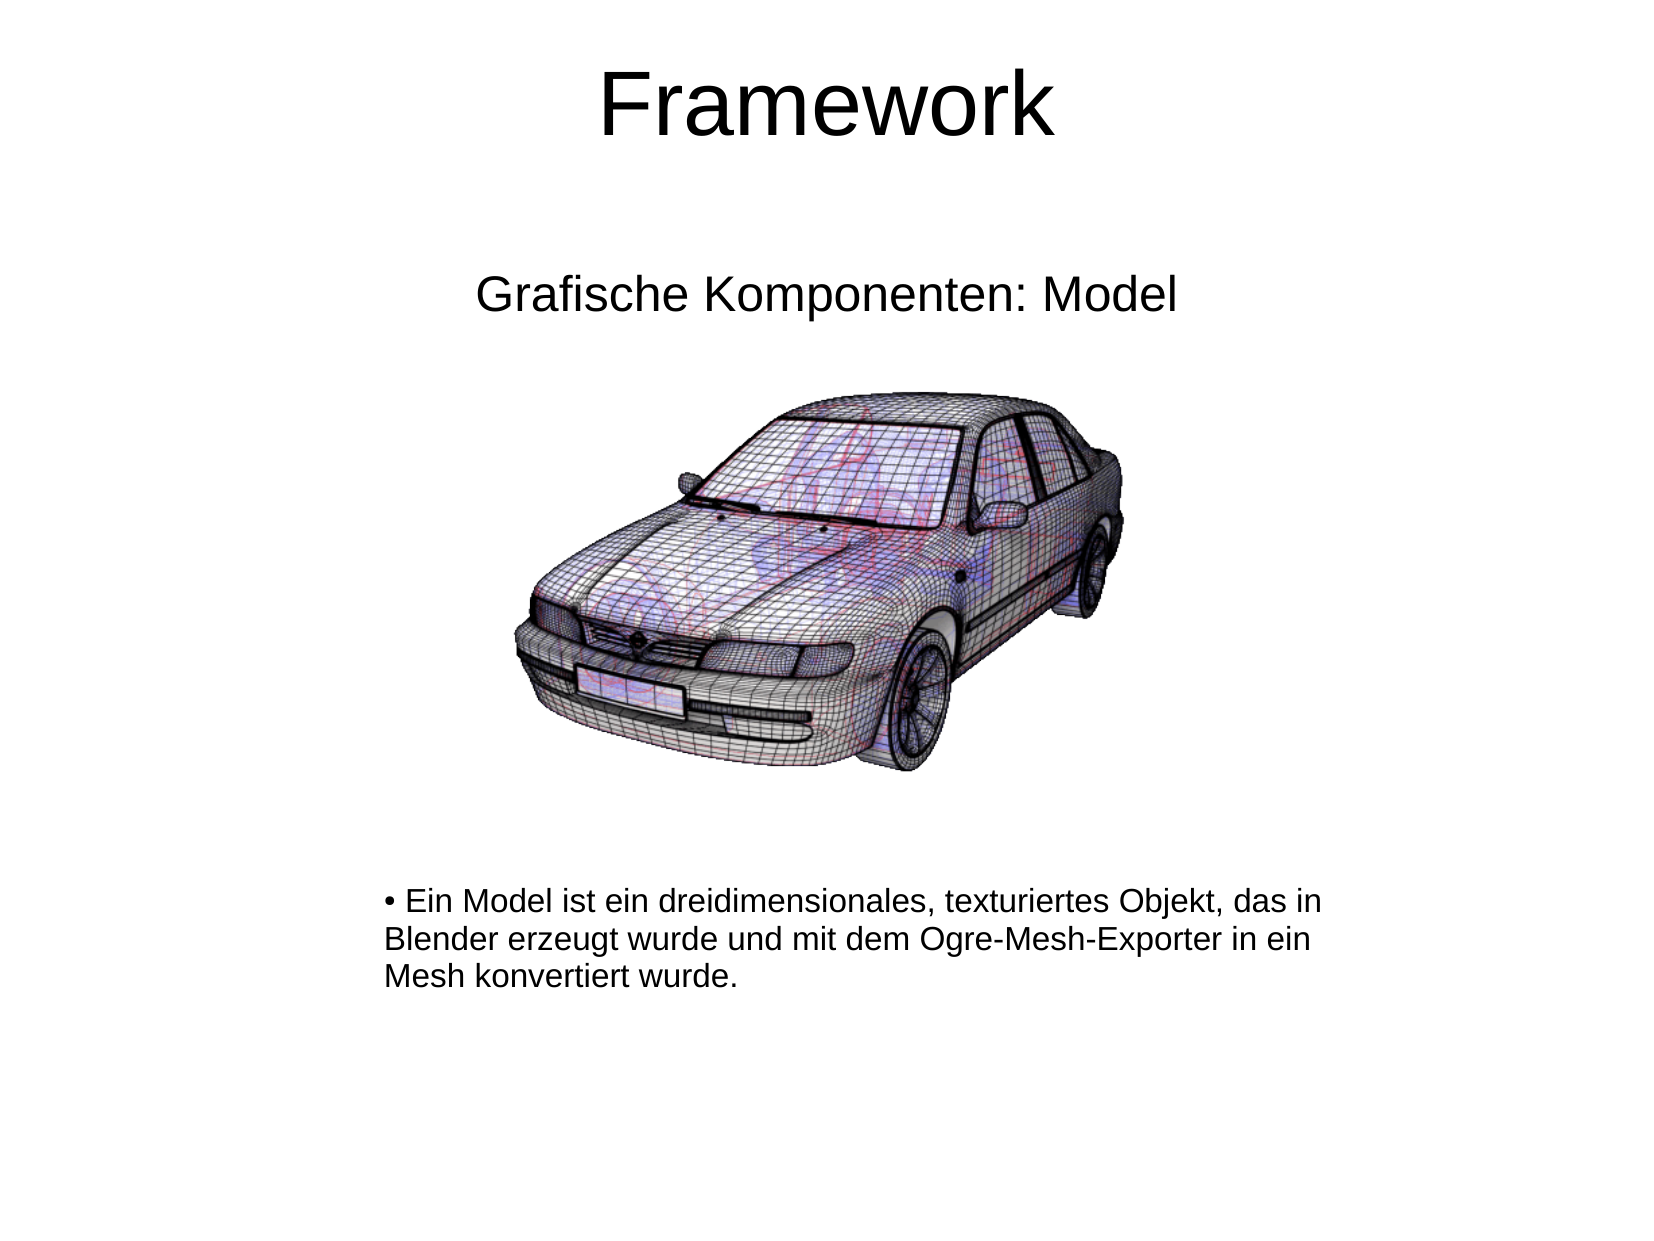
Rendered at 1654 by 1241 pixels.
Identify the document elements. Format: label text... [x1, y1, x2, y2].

text_box Grafische Komponenten: Model [82, 265, 1571, 325]
subtitle Ein Model ist ein dreidimensionales, texturiertes Objekt, das in Blender erzeugt wurde und mit dem Ogre-Mesh-Exporter in ein Mesh konvertiert wurde. [383, 882, 1359, 995]
picture [472, 367, 1162, 798]
title Framework [82, 0, 1571, 208]
